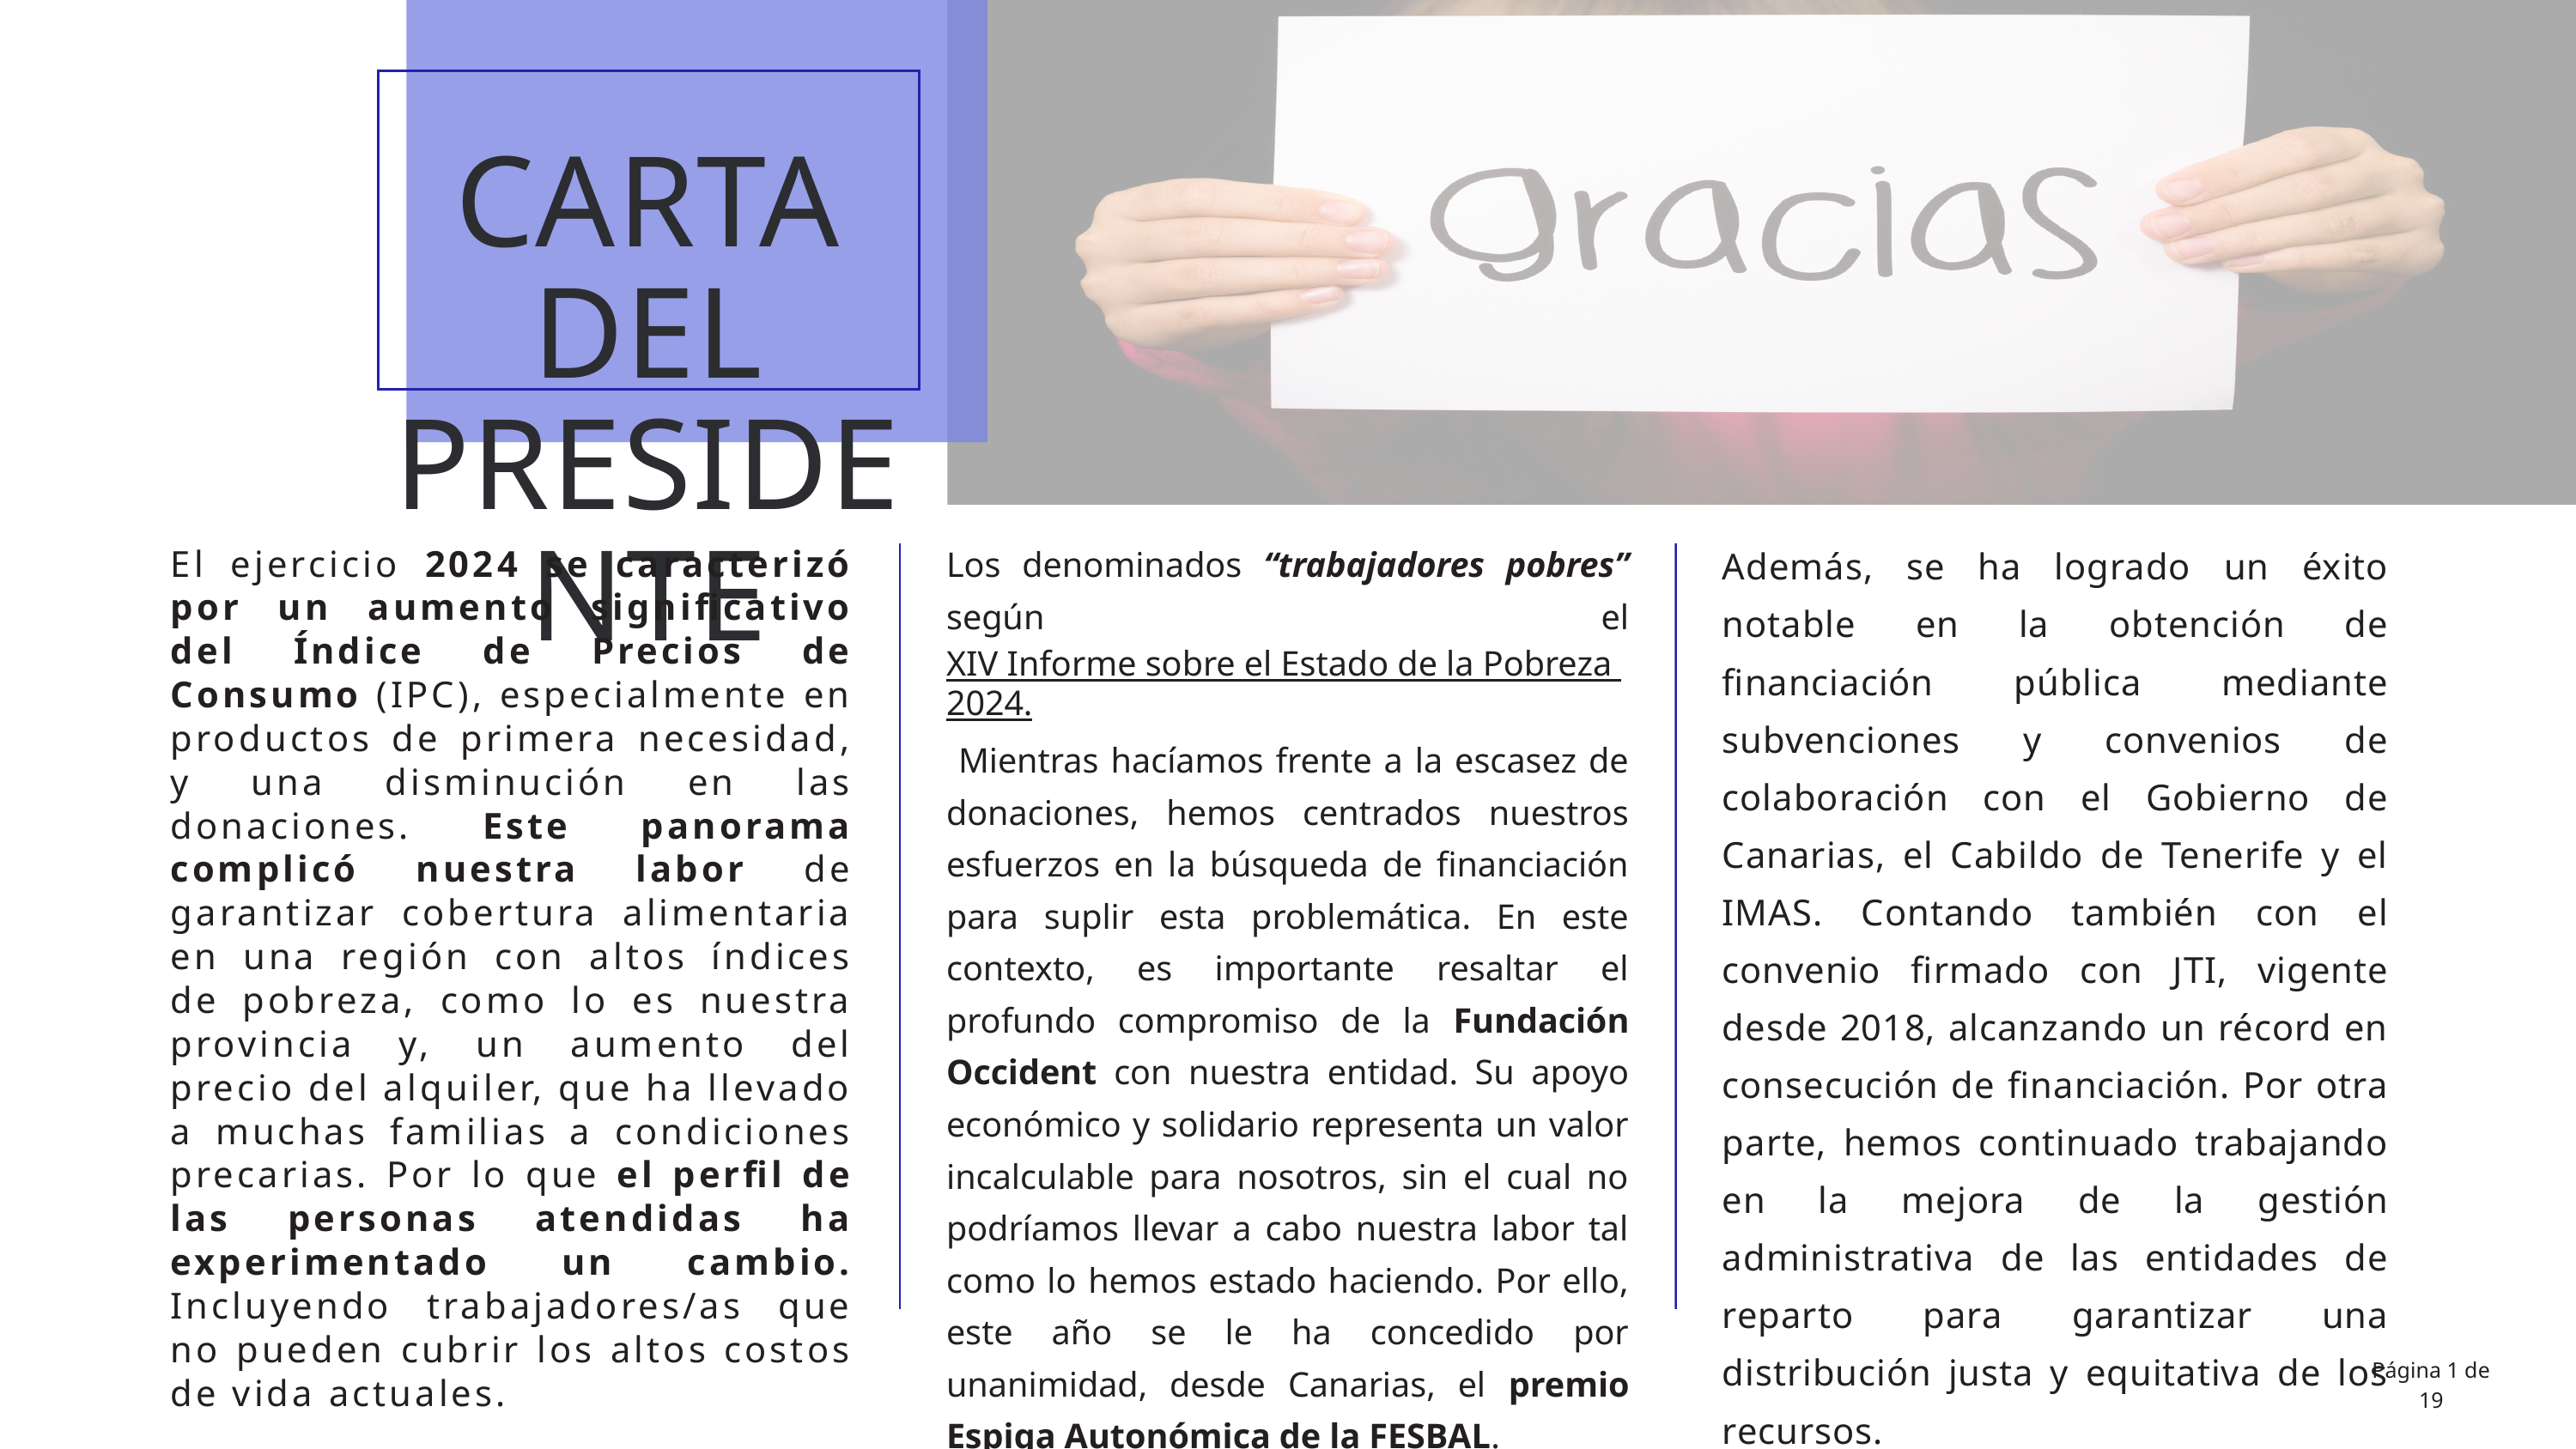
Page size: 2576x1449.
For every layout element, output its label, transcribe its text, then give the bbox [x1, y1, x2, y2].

text_box El ejercicio 2024 se caracterizó por un aumento significativo del Índice de Precios de Consumo (IPC), especialmente en productos de primera necesidad, y una disminución en las donaciones. Este panorama complicó nuestra labor de garantizar cobertura alimentaria en una región con altos índices de pobreza, como lo es nuestra provincia y, un aumento del precio del alquiler, que ha llevado a muchas familias a condiciones precarias. Por lo que el perfil de las personas atendidas ha experimentado un cambio. Incluyendo trabajadores/as que no pueden cubrir los altos costos de vida actuales. [170, 540, 854, 1358]
text_box [378, 0, 2576, 505]
text_box CARTA DEL PRESIDENTE [378, 140, 920, 390]
text_box Página 1 de 19 [2360, 1351, 2502, 1382]
text_box [760, 429, 804, 443]
text_box [898, 543, 902, 1310]
text_box Además, se ha logrado un éxito notable en la obtención de financiación pública mediante subvenciones y convenios de colaboración con el Gobierno de Canarias, el Cabildo de Tenerife y el IMAS. Contando también con el convenio firmado con JTI, vigente desde 2018, alcanzando un récord en consecución de financiación. Por otra parte, hemos continuado trabajando en la mejora de la gestión administrativa de las entidades de reparto para garantizar una distribución justa y equitativa de los recursos. [1722, 530, 2406, 1318]
text_box [495, 429, 529, 443]
text_box [417, 429, 452, 443]
text_box Los denominados “trabajadores pobres” según el XIV Informe sobre el Estado de la Pobreza 2024. Mientras hacíamos frente a la escasez de donaciones, hemos centrados nuestros esfuerzos en la búsqueda de financiación para suplir esta problemática. En este contexto, es importante resaltar el profundo compromiso de la Fundación Occident con nuestra entidad. Su apoyo económico y solidario representa un valor incalculable para nosotros, sin el cual no podríamos llevar a cabo nuestra labor tal como lo hemos estado haciendo. Por ello, este año se le ha concedido por unanimidad, desde Canarias, el premio Espiga Autonómica de la FESBAL. [946, 532, 1630, 1396]
